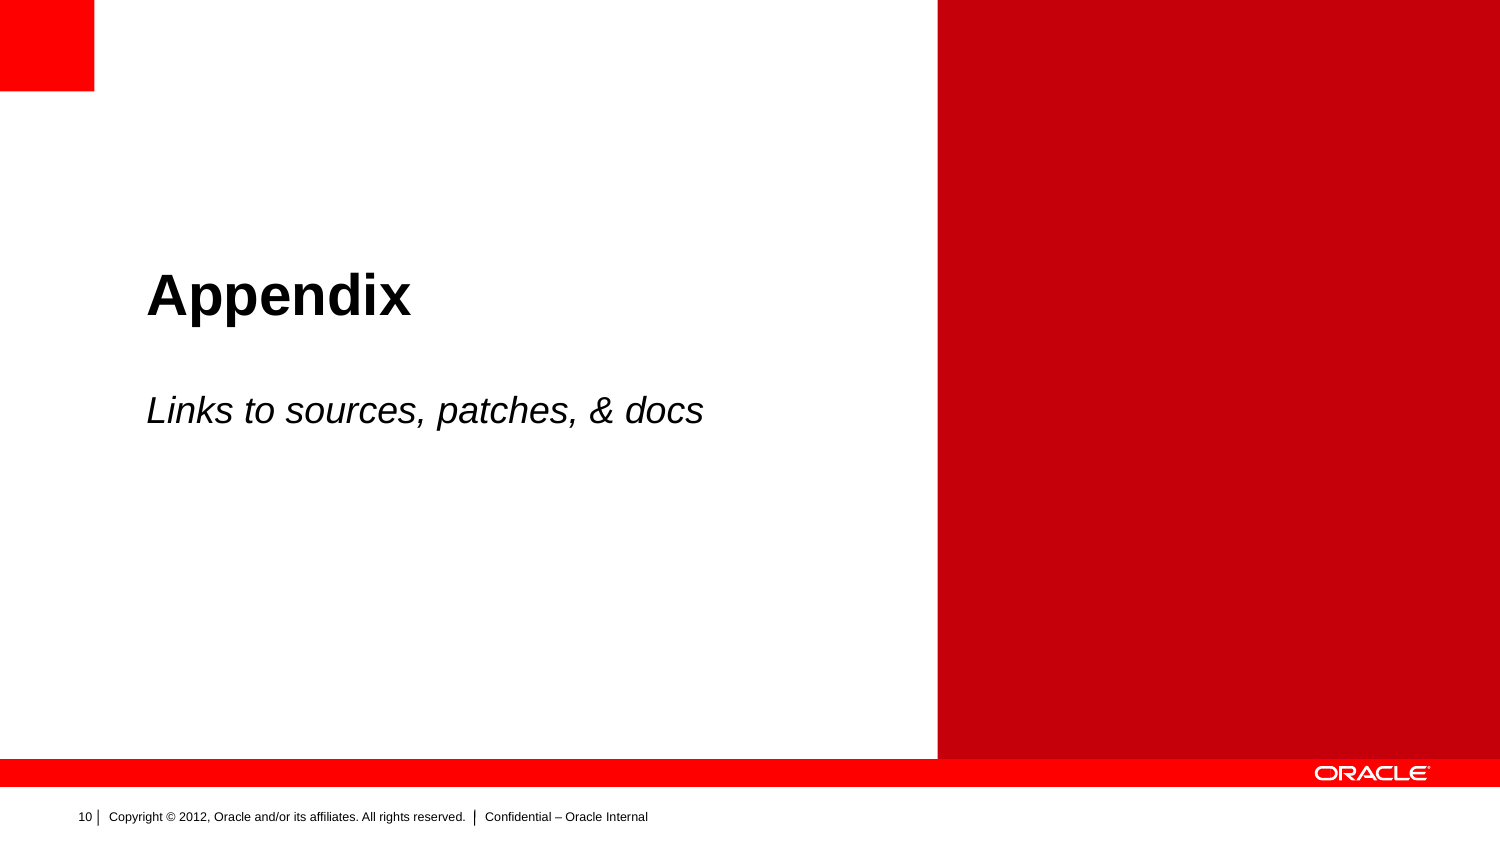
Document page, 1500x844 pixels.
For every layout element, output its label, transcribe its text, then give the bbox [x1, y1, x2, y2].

picture [0, 759, 1500, 787]
title Appendix Links to sources, patches, & docs [131, 257, 905, 488]
